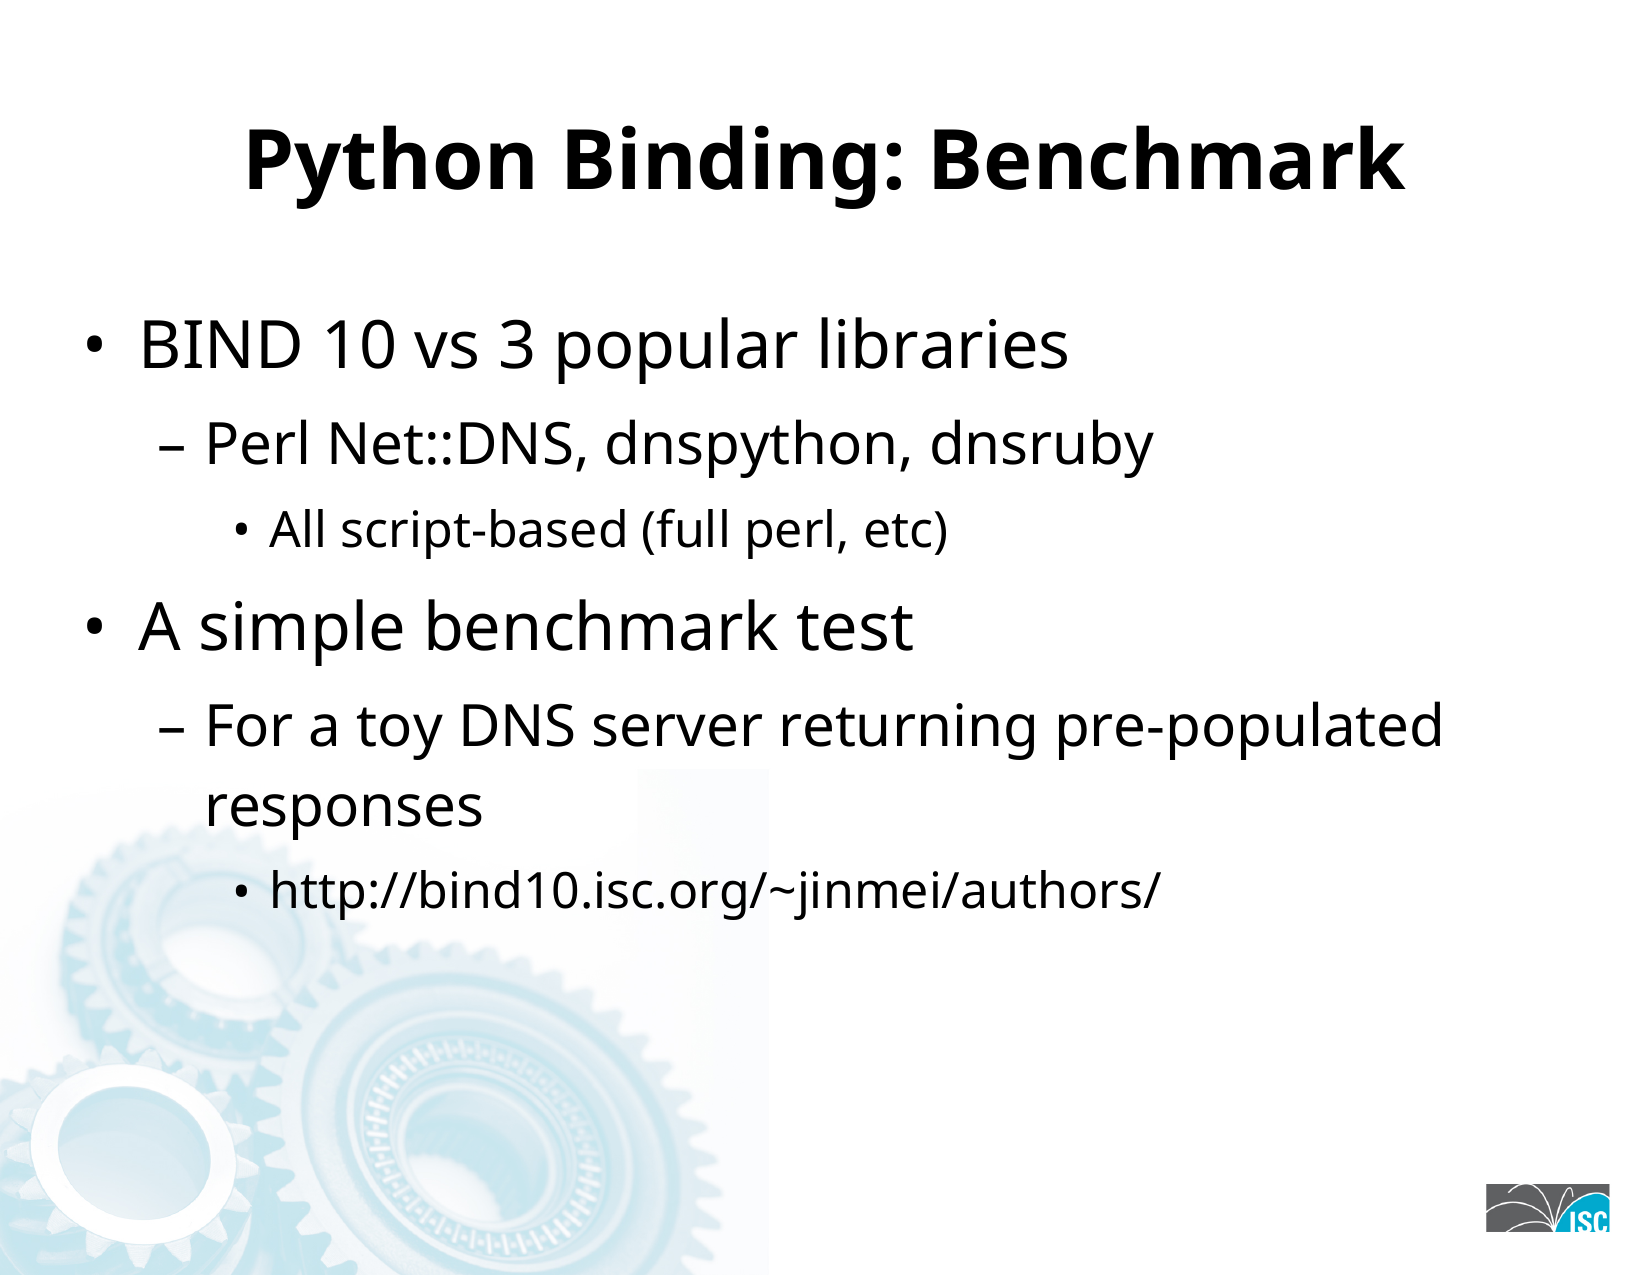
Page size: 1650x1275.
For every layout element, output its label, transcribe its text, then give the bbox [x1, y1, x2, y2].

title Python Binding: Benchmark [82, 35, 1568, 280]
picture [0, 0, 1650, 1275]
list BIND 10 vs 3 popular libraries Perl Net::DNS, dnspython, dnsruby All script-based (full perl, etc) A simple benchmark test For a toy DNS server returning pre-populated responses http://bind10.isc.org/~jinmei/authors/ [82, 297, 1568, 1128]
